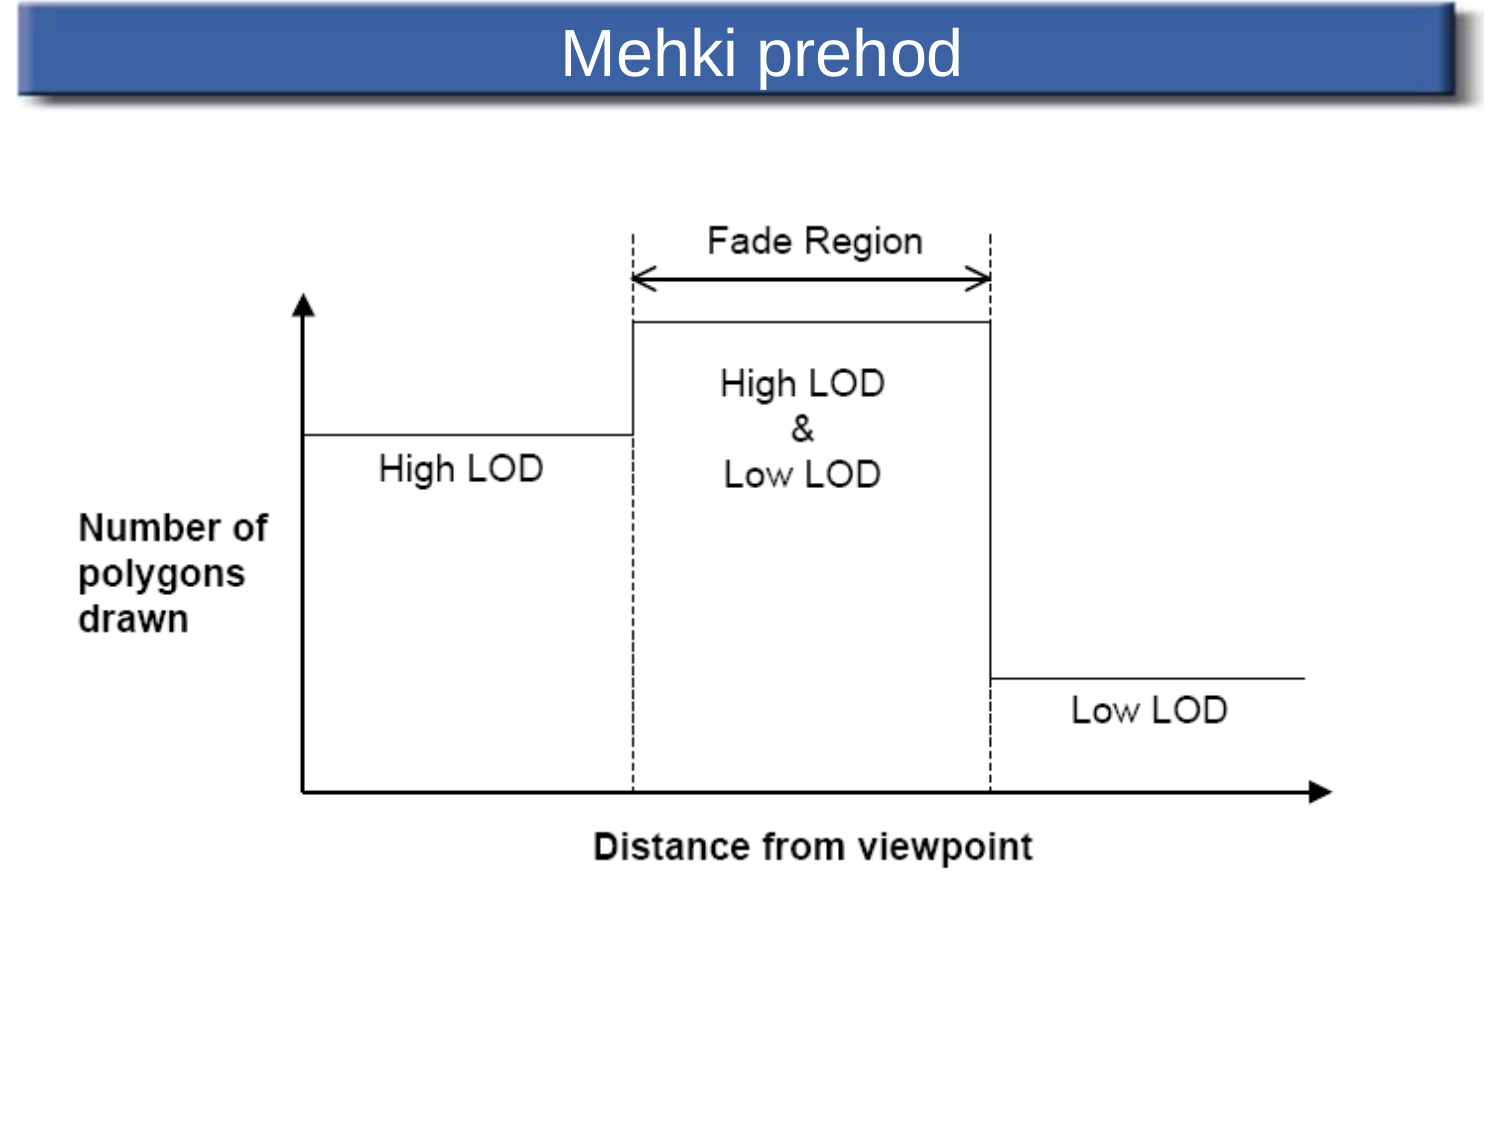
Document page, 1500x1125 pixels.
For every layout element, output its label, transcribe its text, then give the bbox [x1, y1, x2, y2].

picture [16, 0, 1484, 113]
picture [37, 179, 1373, 898]
title Mehki prehod [24, 0, 1500, 100]
